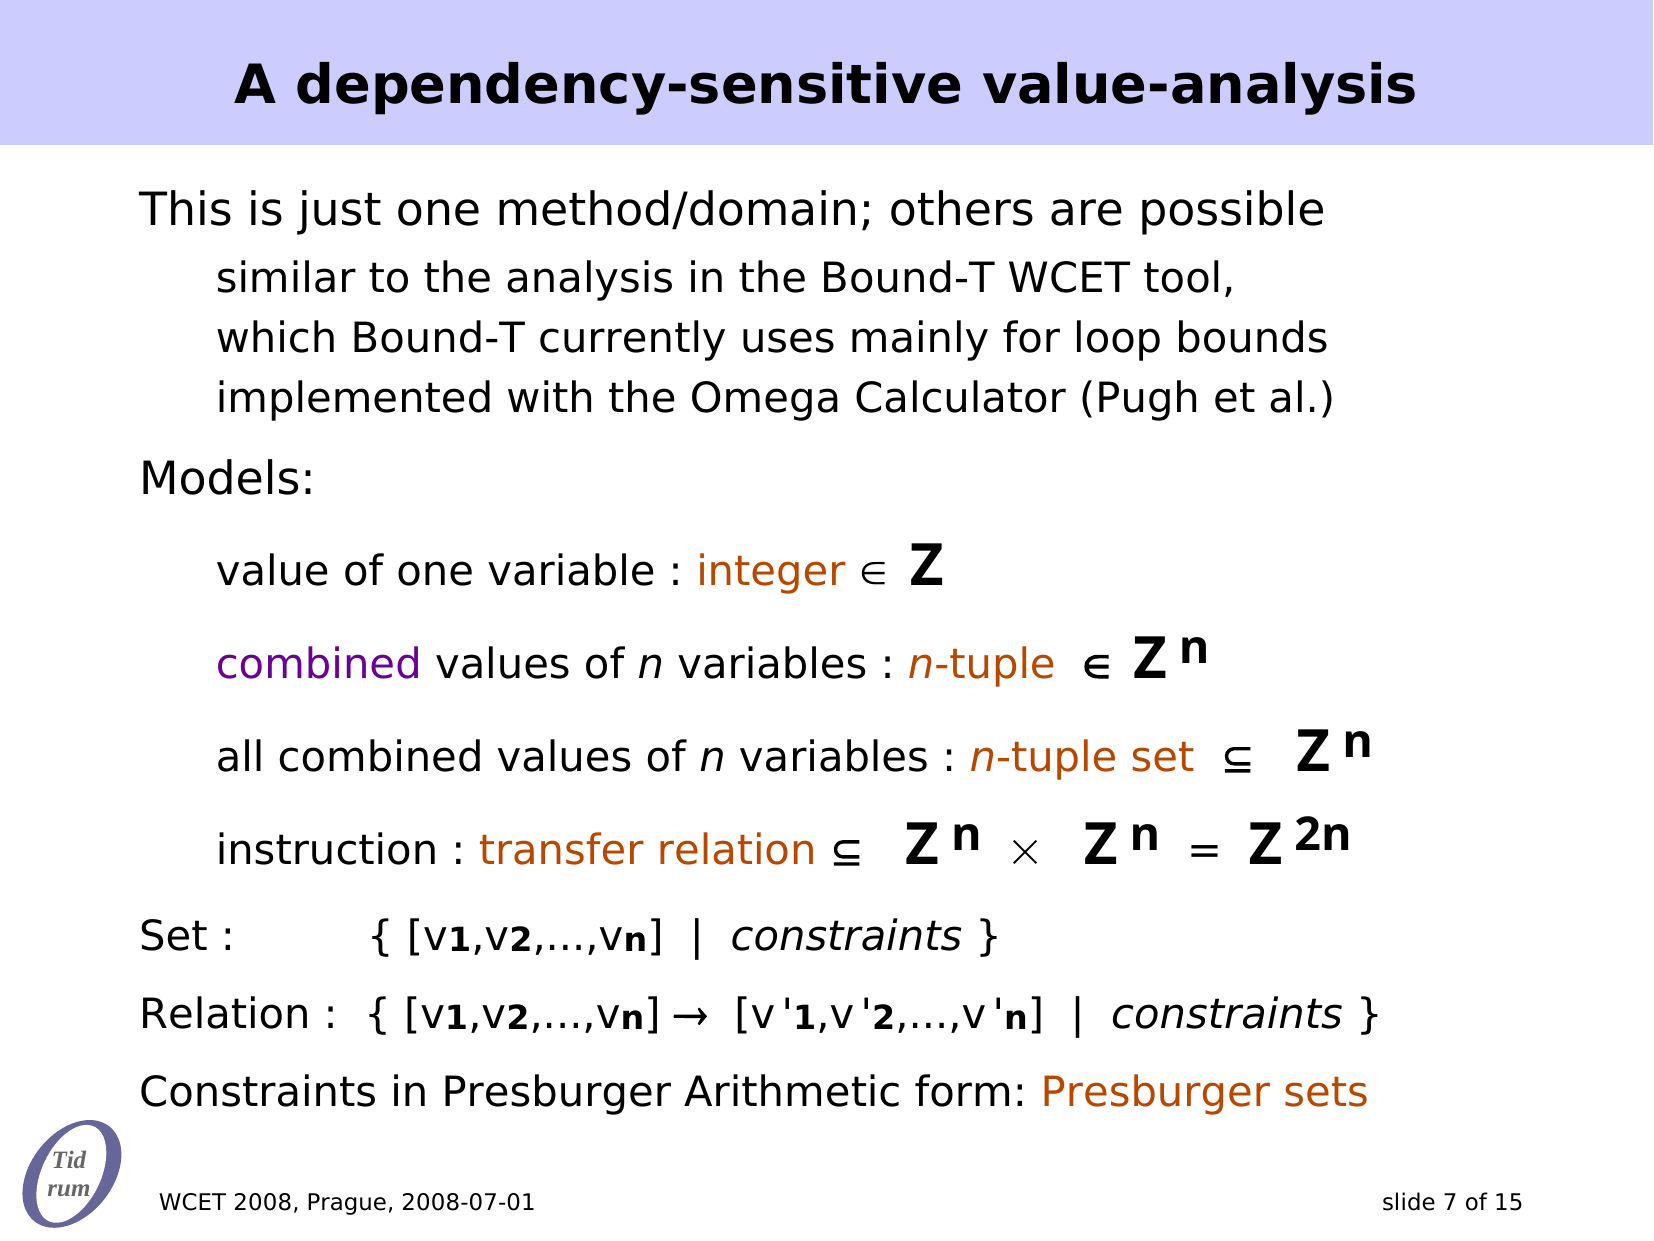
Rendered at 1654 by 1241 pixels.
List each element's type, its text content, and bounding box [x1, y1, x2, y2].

title A dependency-sensitive value-analysis [121, 43, 1533, 126]
list This is just one method/domain; others are possible similar to the analysis in the Bound-T WCET tool, which Bound-T currently uses mainly for loop bounds implemented with the Omega Calculator (Pugh et al.) Models: value of one variable : integer  Z combined values of n variables : n-tuple  Z n all combined values of n variables : n-tuple set  Z n instruction : transfer relation  Z n  Z n = Z 2n Set : { [v1,v2,...,vn] | constraints } Relation : { [v1,v2,...,vn]  [v'1,v'2,...,v'n] | constraints } Constraints in Presburger Arithmetic form: Presburger sets [121, 182, 1533, 1121]
